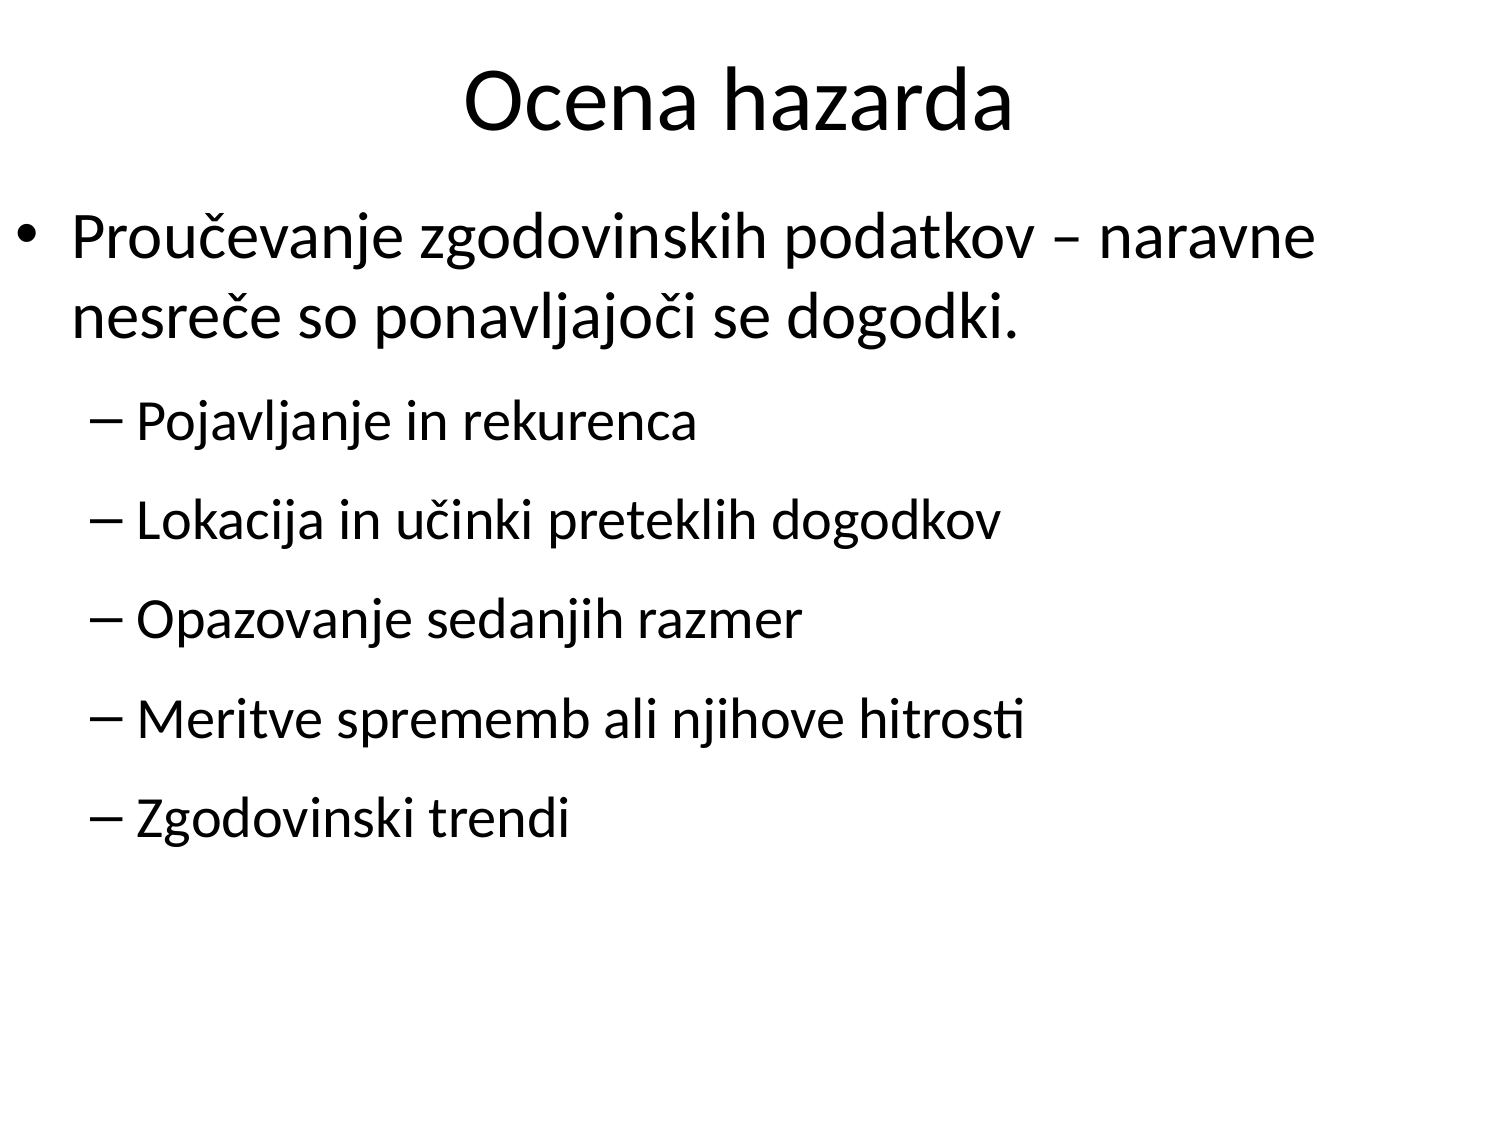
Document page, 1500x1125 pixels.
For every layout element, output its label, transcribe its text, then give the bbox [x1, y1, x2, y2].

title Ocena hazarda [64, 0, 1415, 184]
list Proučevanje zgodovinskih podatkov – naravne nesreče so ponavljajoči se dogodki. Pojavljanje in rekurenca Lokacija in učinki preteklih dogodkov Opazovanje sedanjih razmer Meritve sprememb ali njihove hitrosti Zgodovinski trendi [0, 184, 1500, 1005]
